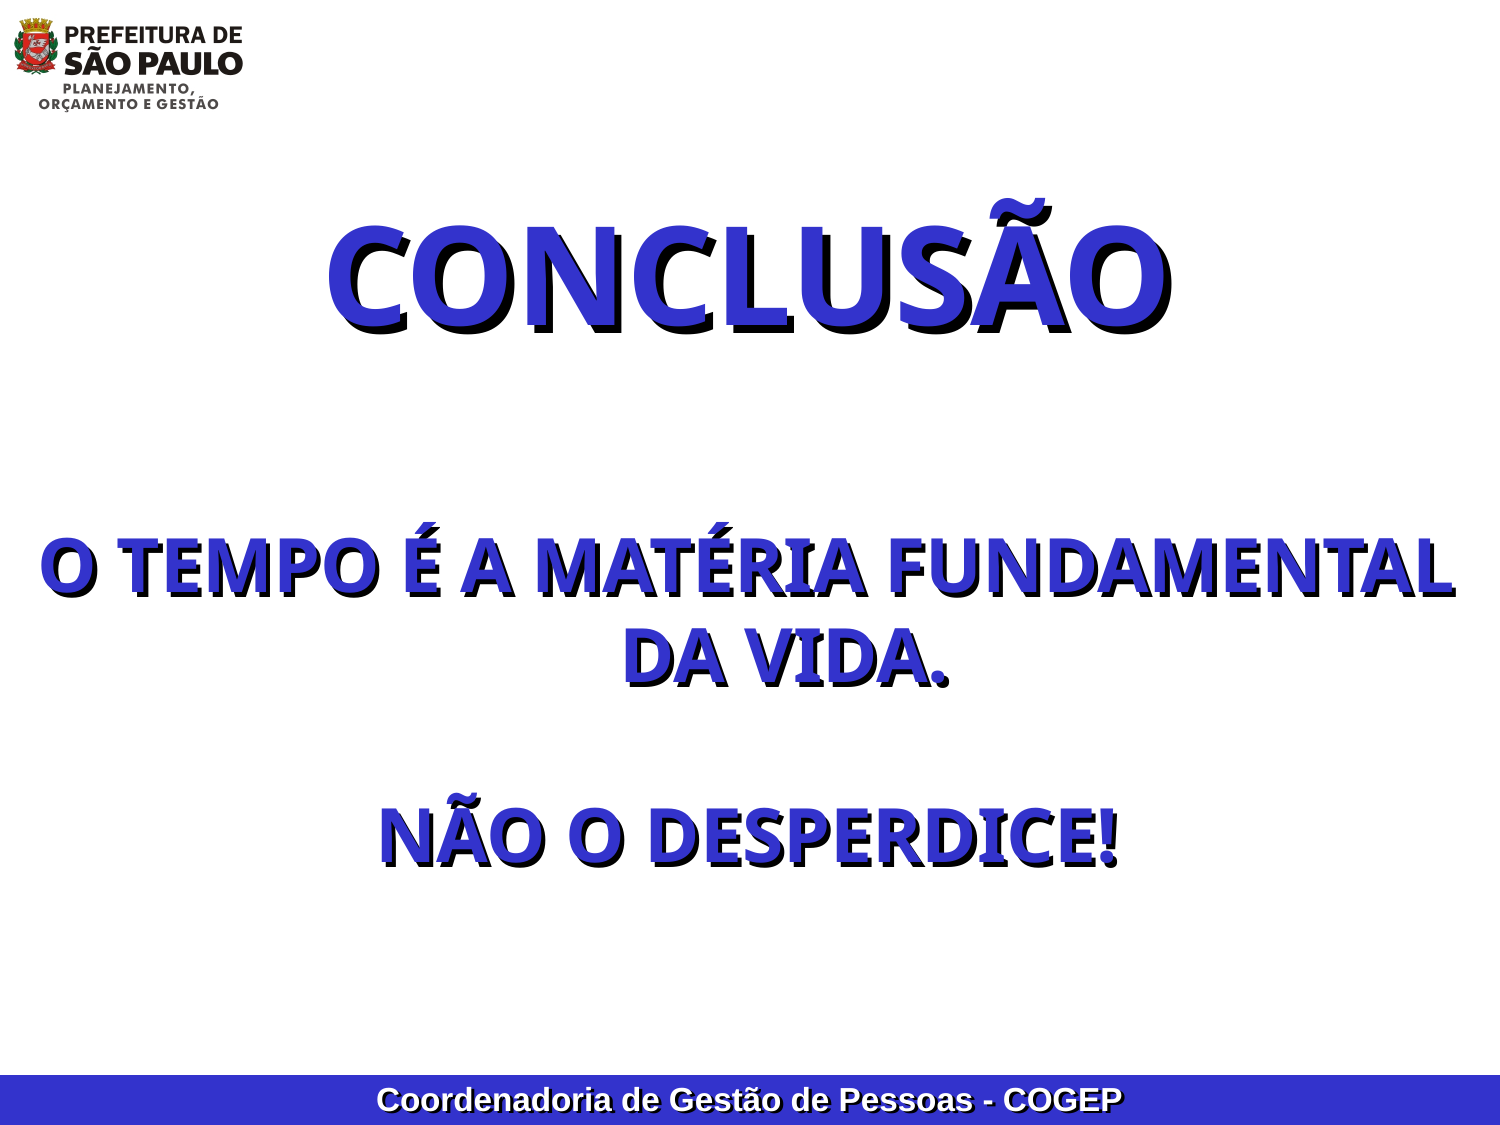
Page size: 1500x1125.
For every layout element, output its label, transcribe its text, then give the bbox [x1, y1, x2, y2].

text_box CONCLUSÃO O TEMPO É A MATÉRIA FUNDAMENTAL DA VIDA. NÃO O DESPERDICE! [9, 114, 1485, 952]
